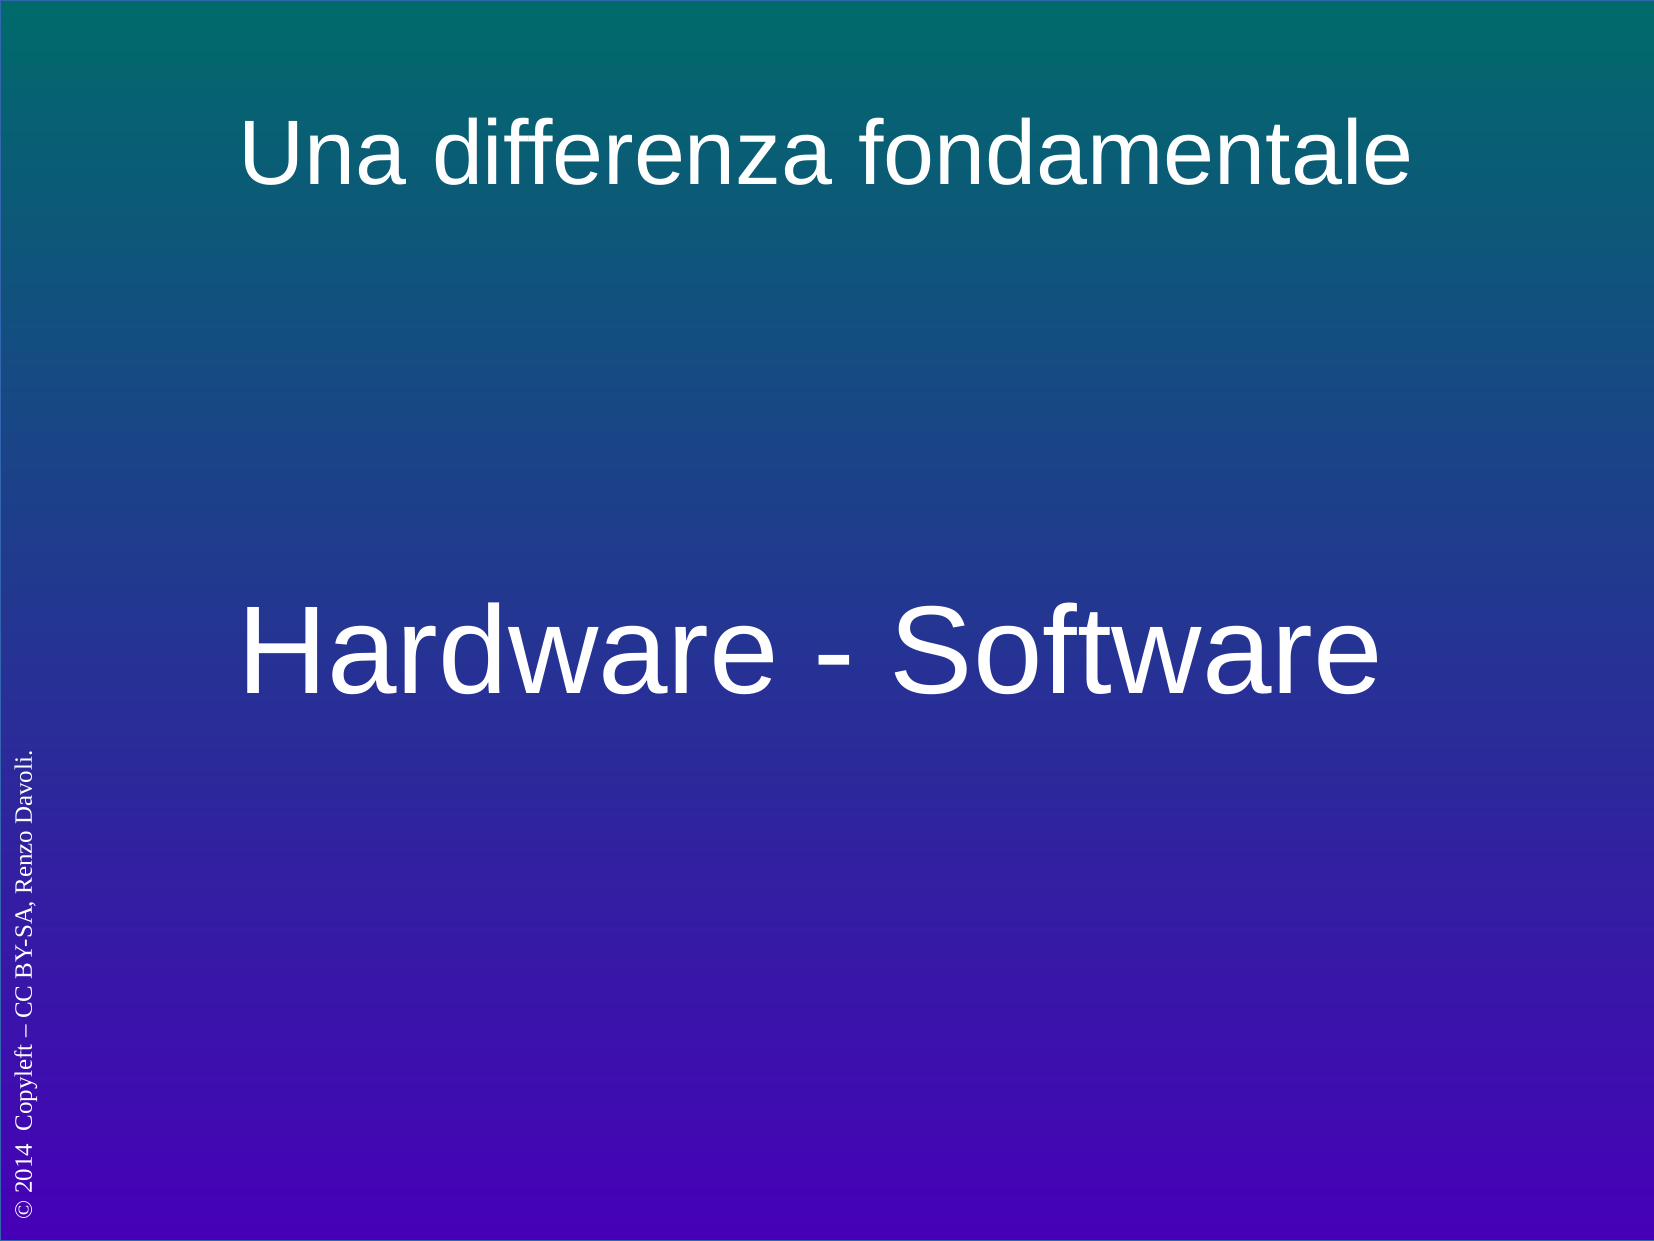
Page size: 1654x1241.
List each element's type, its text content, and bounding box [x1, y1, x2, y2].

title Una differenza fondamentale [82, 49, 1571, 257]
subtitle Hardware - Software [82, 290, 1538, 1010]
